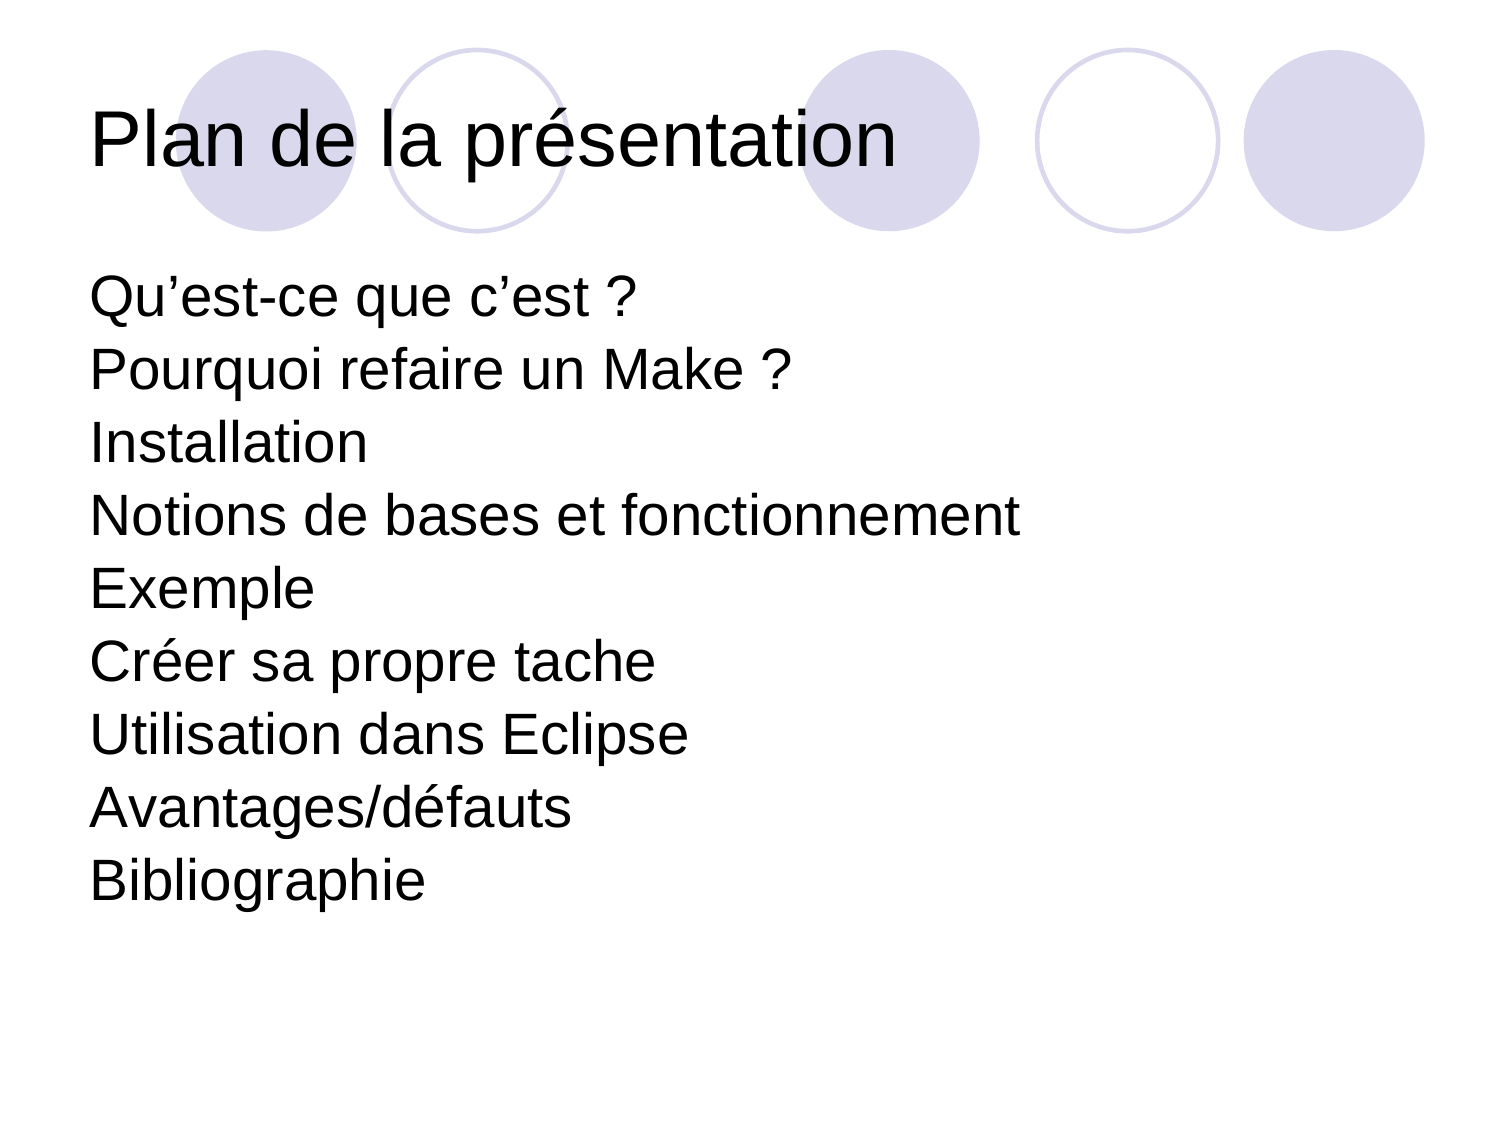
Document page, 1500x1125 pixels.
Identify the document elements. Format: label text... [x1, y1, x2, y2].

title Plan de la présentation [75, 45, 1426, 233]
list Qu’est-ce que c’est ? Pourquoi refaire un Make ? Installation Notions de bases et fonctionnement Exemple Créer sa propre tache Utilisation dans Eclipse Avantages/défauts Bibliographie [75, 262, 1426, 1125]
